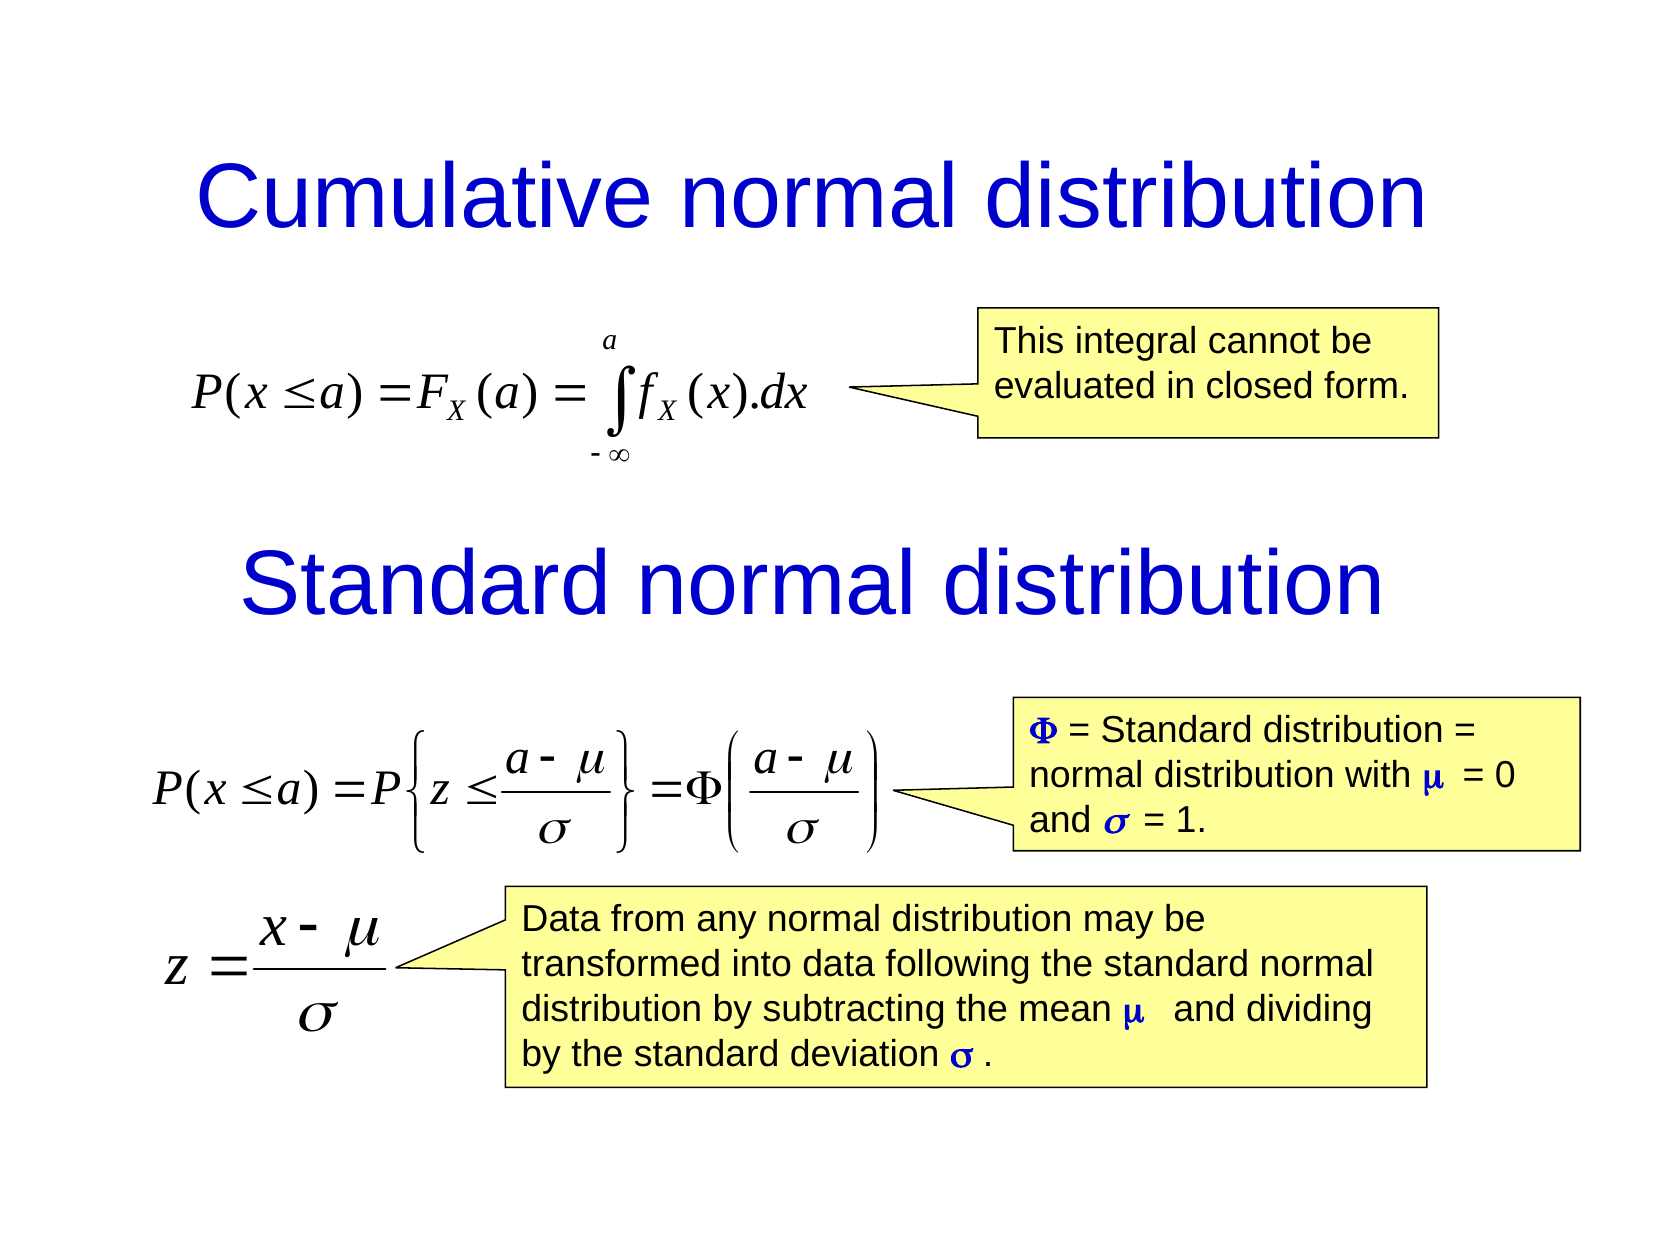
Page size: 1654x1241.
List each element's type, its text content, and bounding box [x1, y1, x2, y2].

text_box [143, 721, 891, 863]
text_box Standard normal distribution [82, 515, 1545, 623]
text_box This integral cannot be evaluated in closed form. [848, 307, 1439, 438]
text_box  = Standard distribution = normal distribution with = 0 and = 1. [892, 697, 1581, 851]
text_box Data from any normal distribution may be transformed into data following the standard normal distribution by subtracting the mean  and dividing by the standard deviation  . [395, 886, 1427, 1088]
text_box [182, 314, 817, 473]
title Cumulative normal distribution [81, 127, 1544, 254]
text_box [153, 888, 397, 1045]
